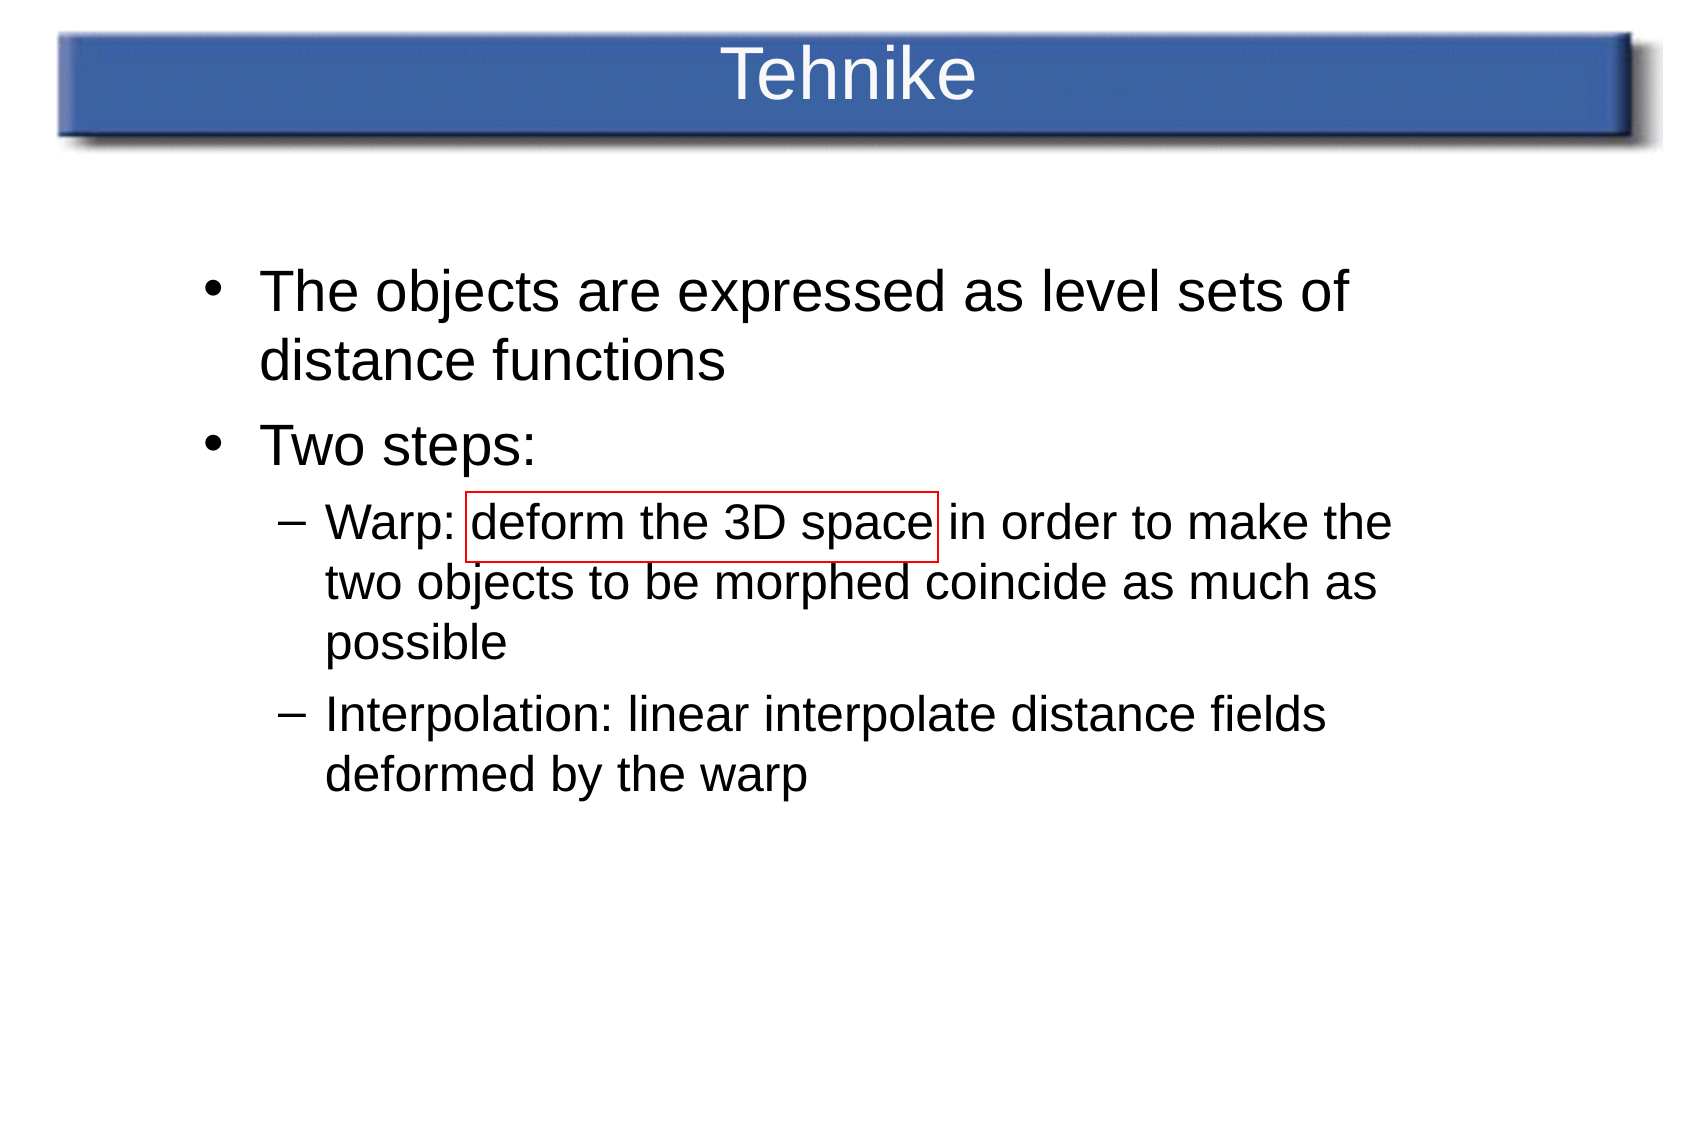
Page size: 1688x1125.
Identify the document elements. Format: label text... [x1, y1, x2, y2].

picture [56, 29, 1663, 156]
title Tehnike [188, 17, 1509, 122]
list The objects are expressed as level sets of distance functions Two steps: Warp: deform the 3D space in order to make the two objects to be morphed coincide as much as possible Interpolation: linear interpolate distance fields deformed by the warp [188, 245, 1500, 1013]
